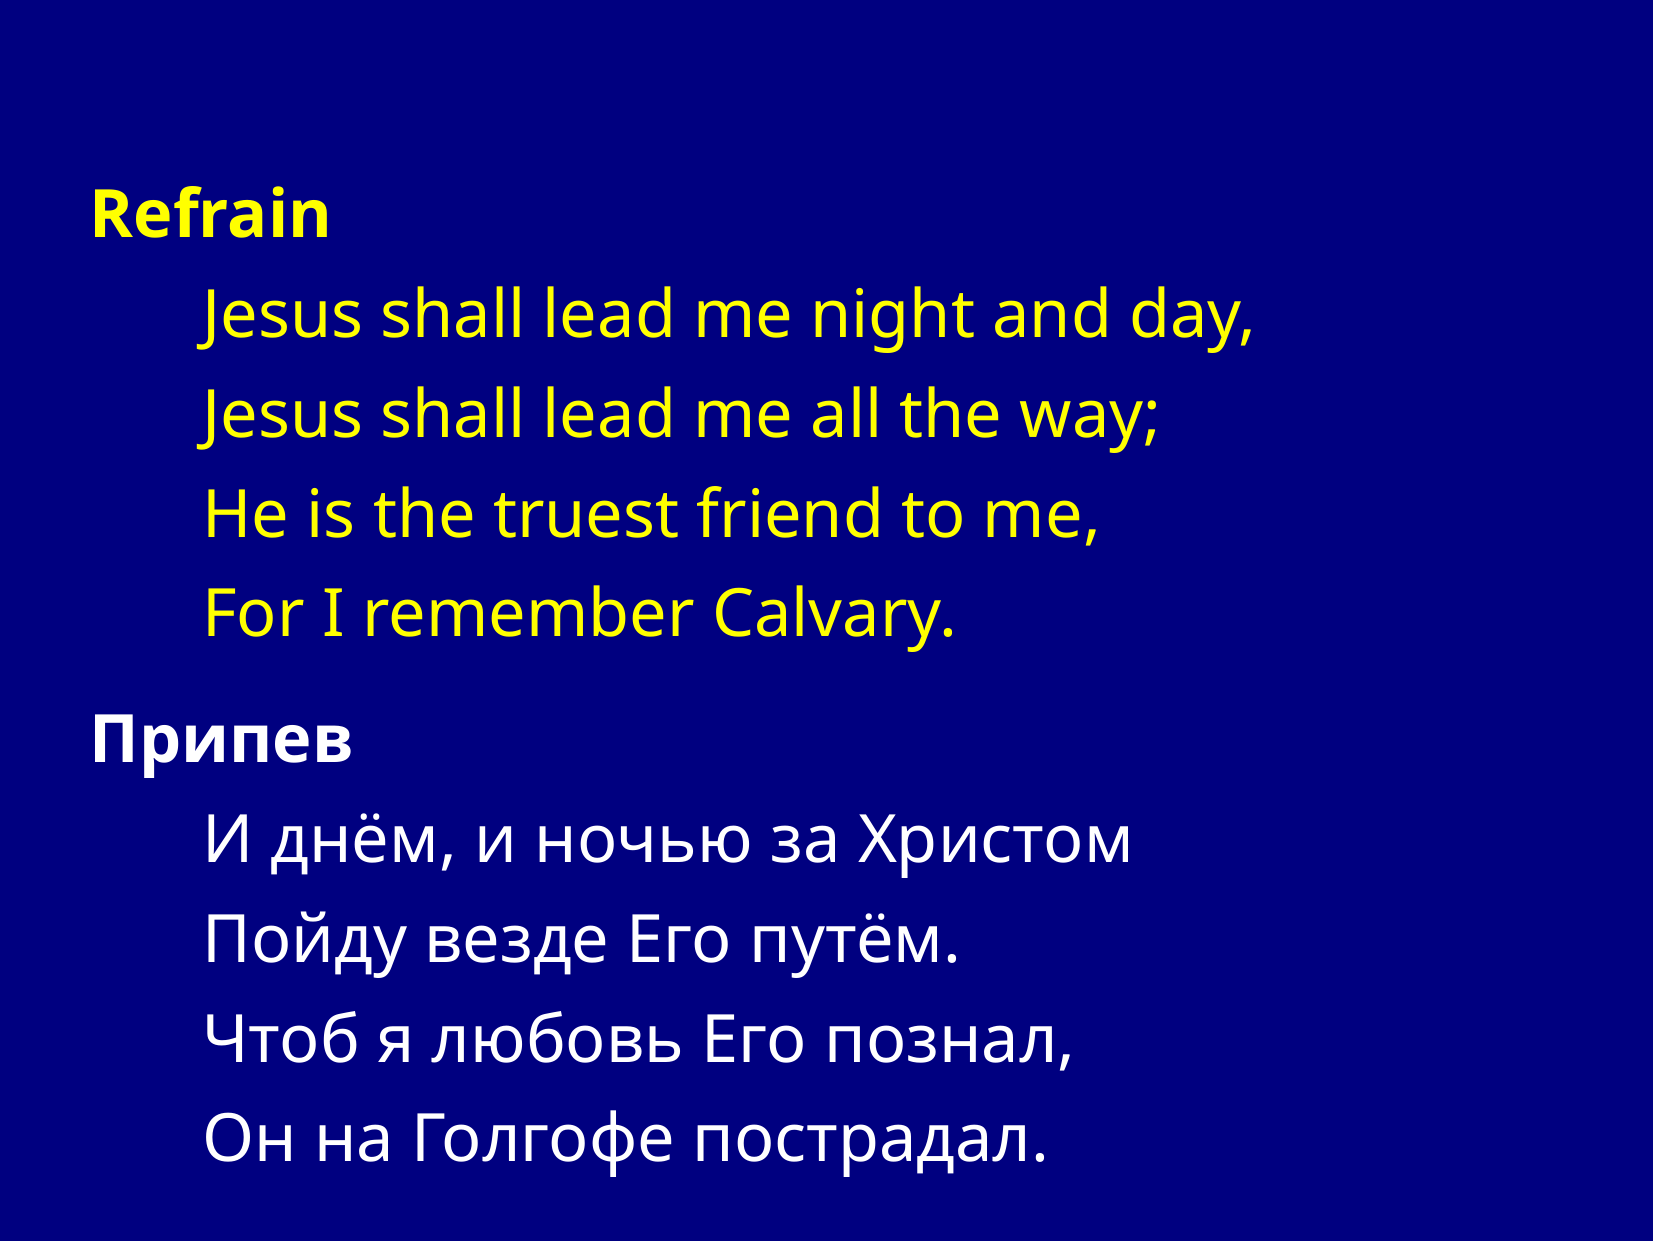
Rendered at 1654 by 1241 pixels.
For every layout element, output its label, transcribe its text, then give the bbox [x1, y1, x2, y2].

text_box Припев И днём, и ночью за Христом Пойду везде Его путём. Чтоб я любовь Его познал, Он на Голгофе пострадал. [75, 675, 1576, 1163]
text_box Refrain Jesus shall lead me night and day, Jesus shall lead me all the way; He is the truest friend to me, For I remember Calvary. [75, 150, 1576, 638]
